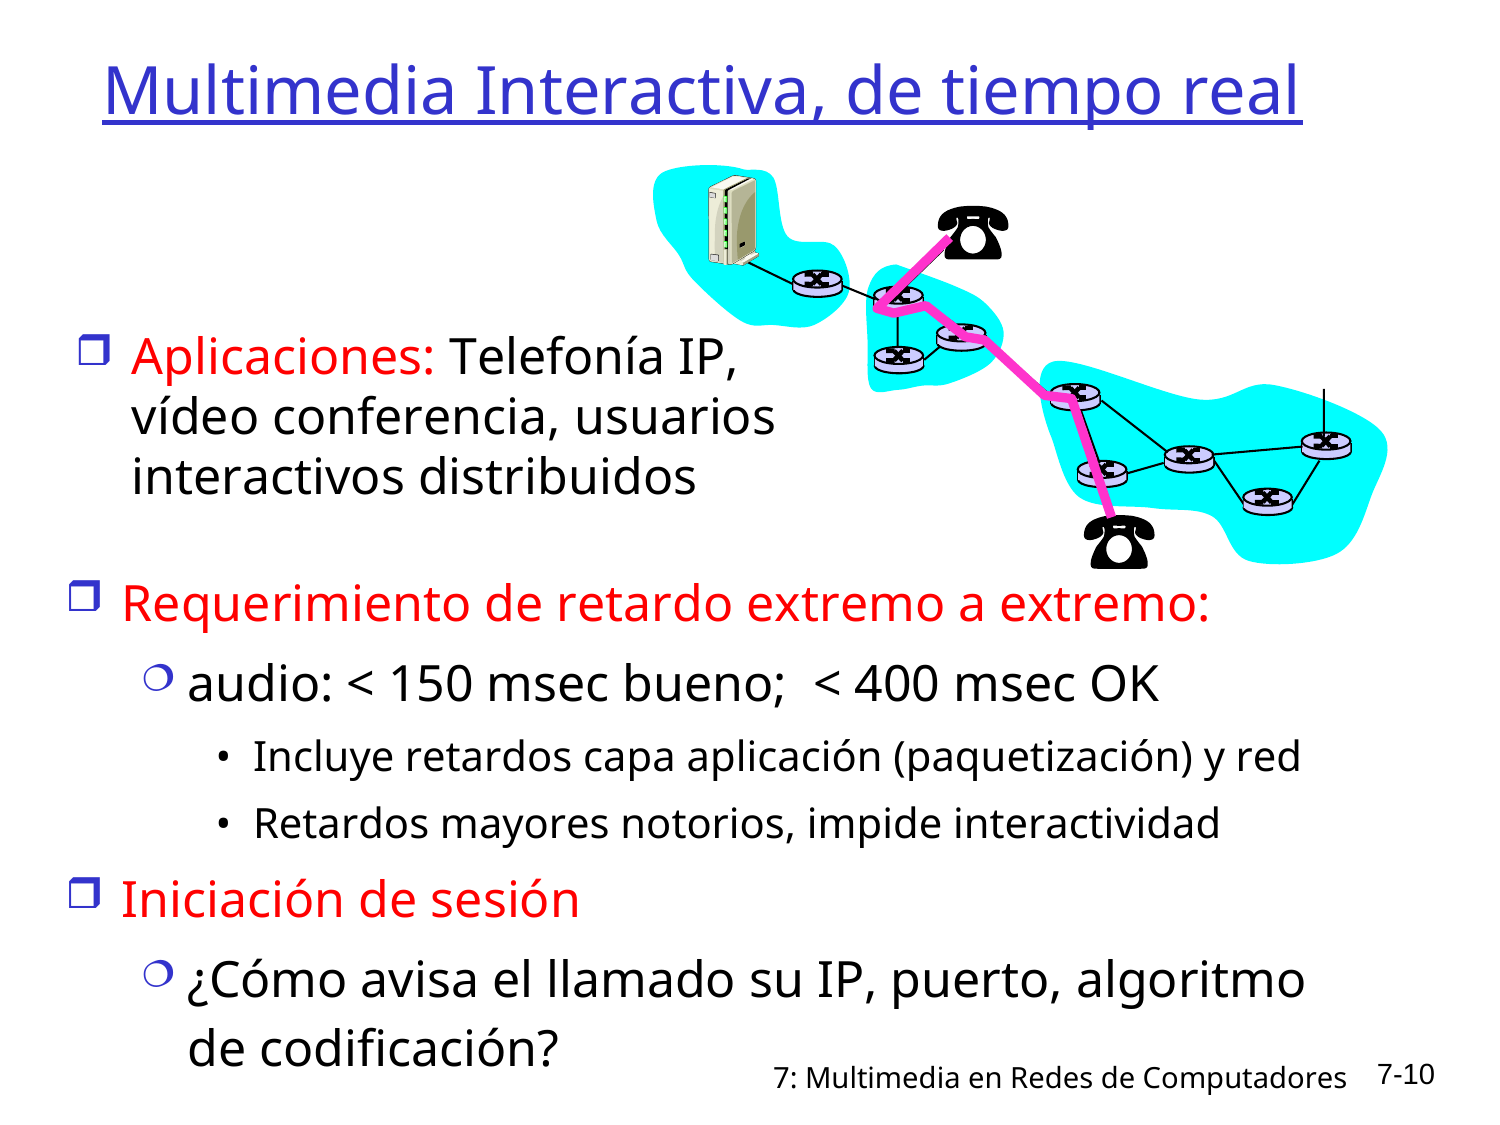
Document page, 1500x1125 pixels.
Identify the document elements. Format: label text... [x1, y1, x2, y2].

text_box [893, 311, 996, 391]
picture [1083, 515, 1155, 569]
text_box [1039, 360, 1388, 565]
text_box [888, 273, 1004, 348]
text_box [653, 165, 850, 317]
picture [937, 205, 1009, 260]
list Requerimiento de retardo extremo a extremo: audio: < 150 msec bueno; < 400 msec OK Incluye retardos capa aplicación (paquetización) y red Retardos mayores notorios, impide interactividad Iniciación de sesión ¿Cómo avisa el llamado su IP, puerto, algoritmo de codificación? [50, 559, 1354, 1074]
text_box [866, 264, 910, 303]
picture [708, 175, 760, 266]
title Multimedia Interactiva, de tiempo real [87, 17, 1426, 161]
text_box [866, 297, 886, 317]
text_box Aplicaciones: Telefonía IP, vídeo conferencia, usuarios interactivos distribuidos [60, 317, 893, 525]
text_box [1040, 399, 1102, 505]
